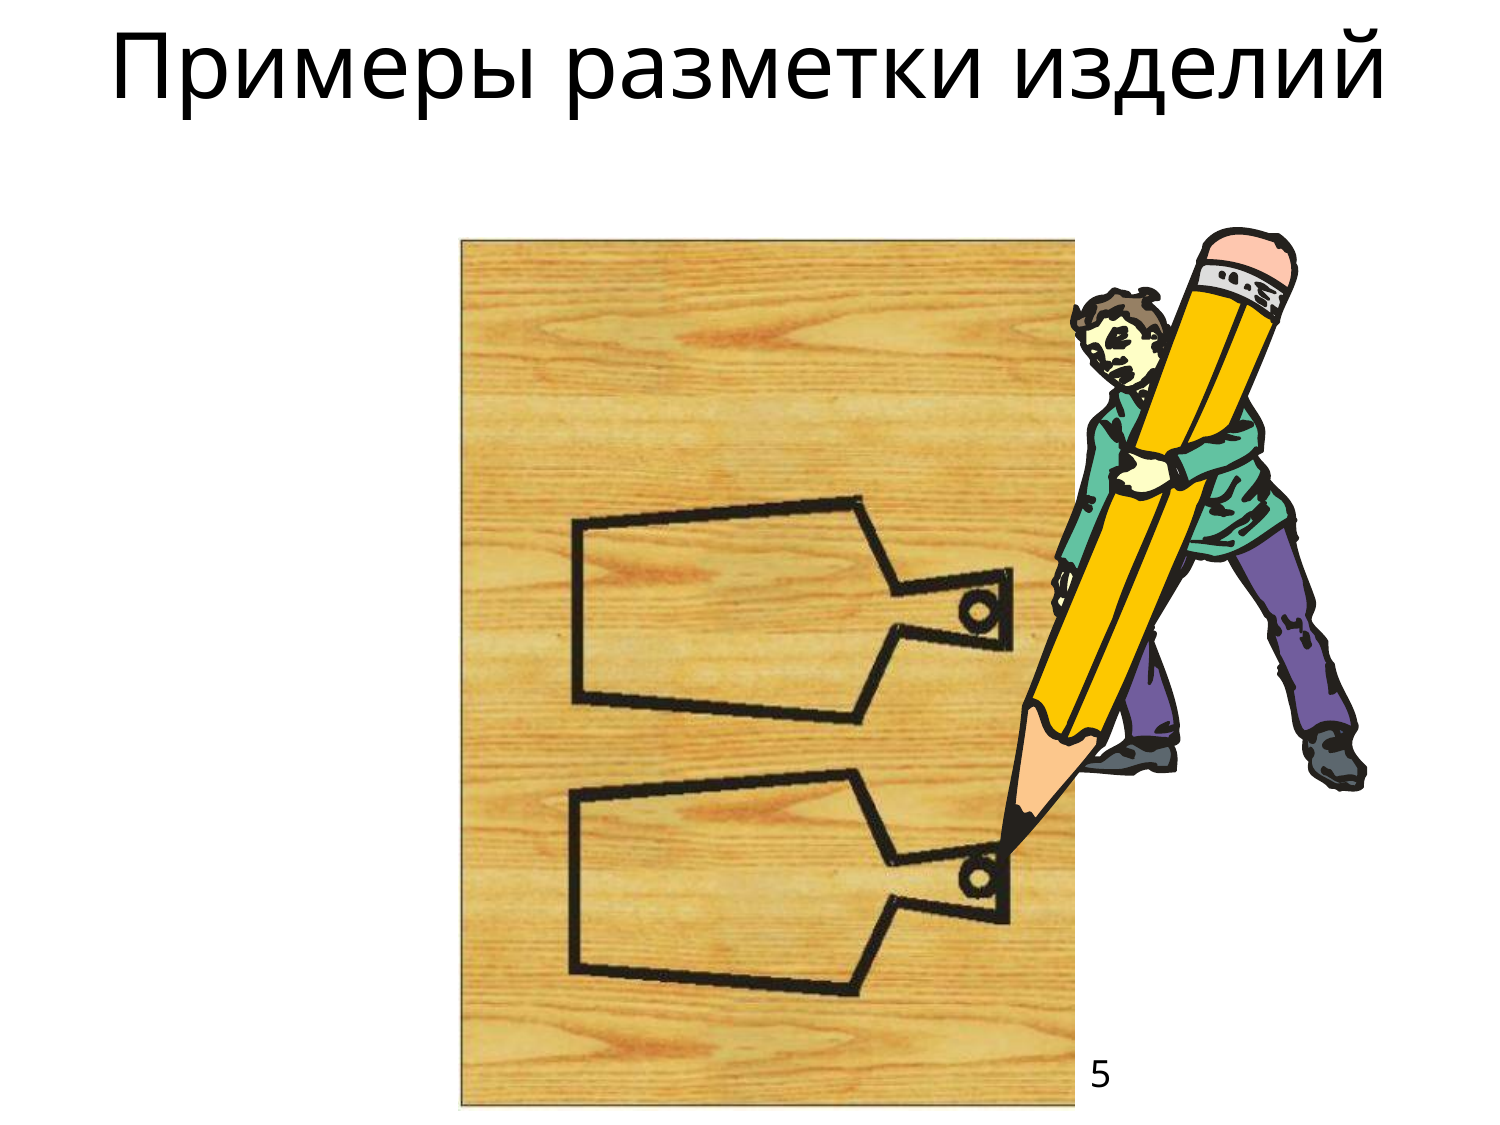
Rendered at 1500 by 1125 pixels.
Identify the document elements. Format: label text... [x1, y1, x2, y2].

title Примеры разметки изделий [0, 0, 1500, 150]
picture [458, 237, 1075, 1111]
chart [997, 224, 1370, 863]
slide_number <номер> [1075, 1042, 1425, 1103]
